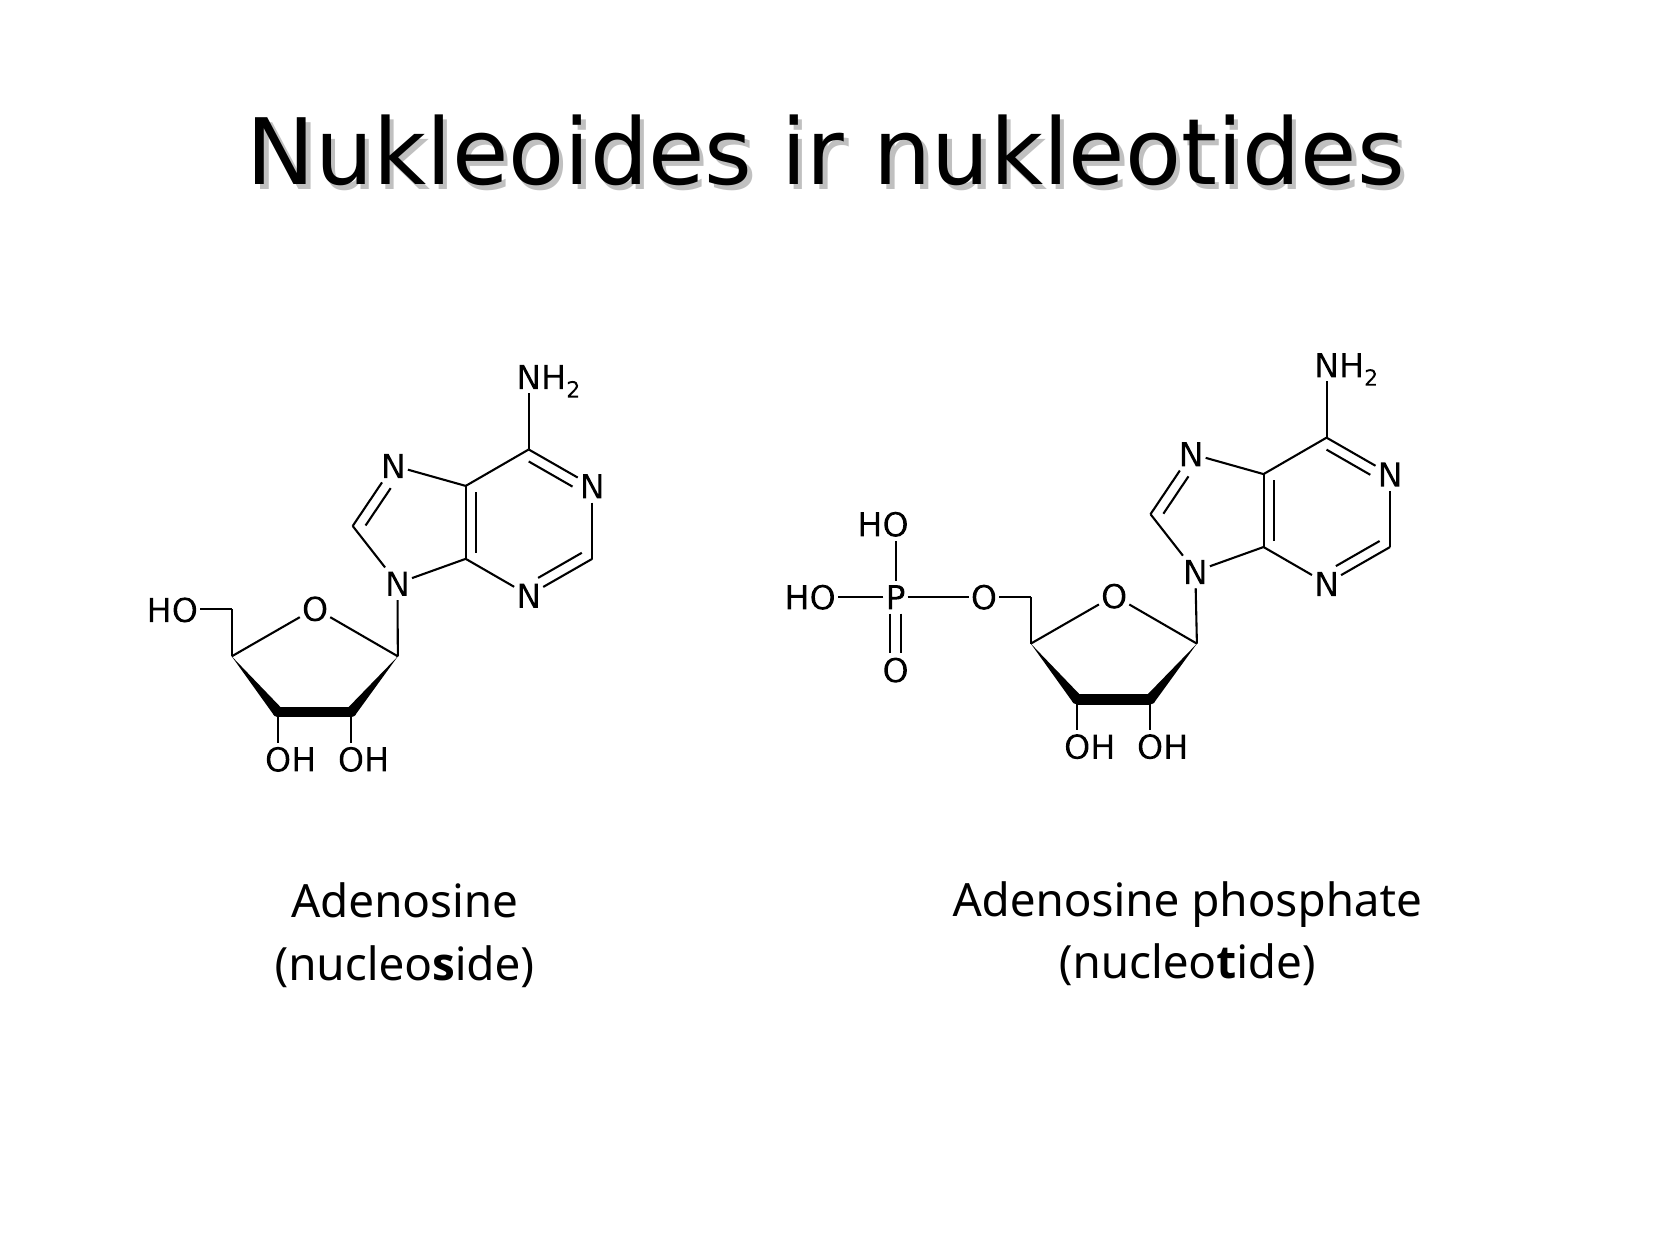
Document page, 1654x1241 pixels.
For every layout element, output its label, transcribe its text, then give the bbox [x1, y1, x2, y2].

title Nukleoides ir nukleotides [82, 56, 1571, 250]
text_box Adenosine phosphate (nucleotide) [937, 860, 1444, 1003]
picture [141, 353, 612, 787]
text_box Adenosine (nucleoside) [259, 861, 588, 1004]
picture [779, 341, 1411, 775]
